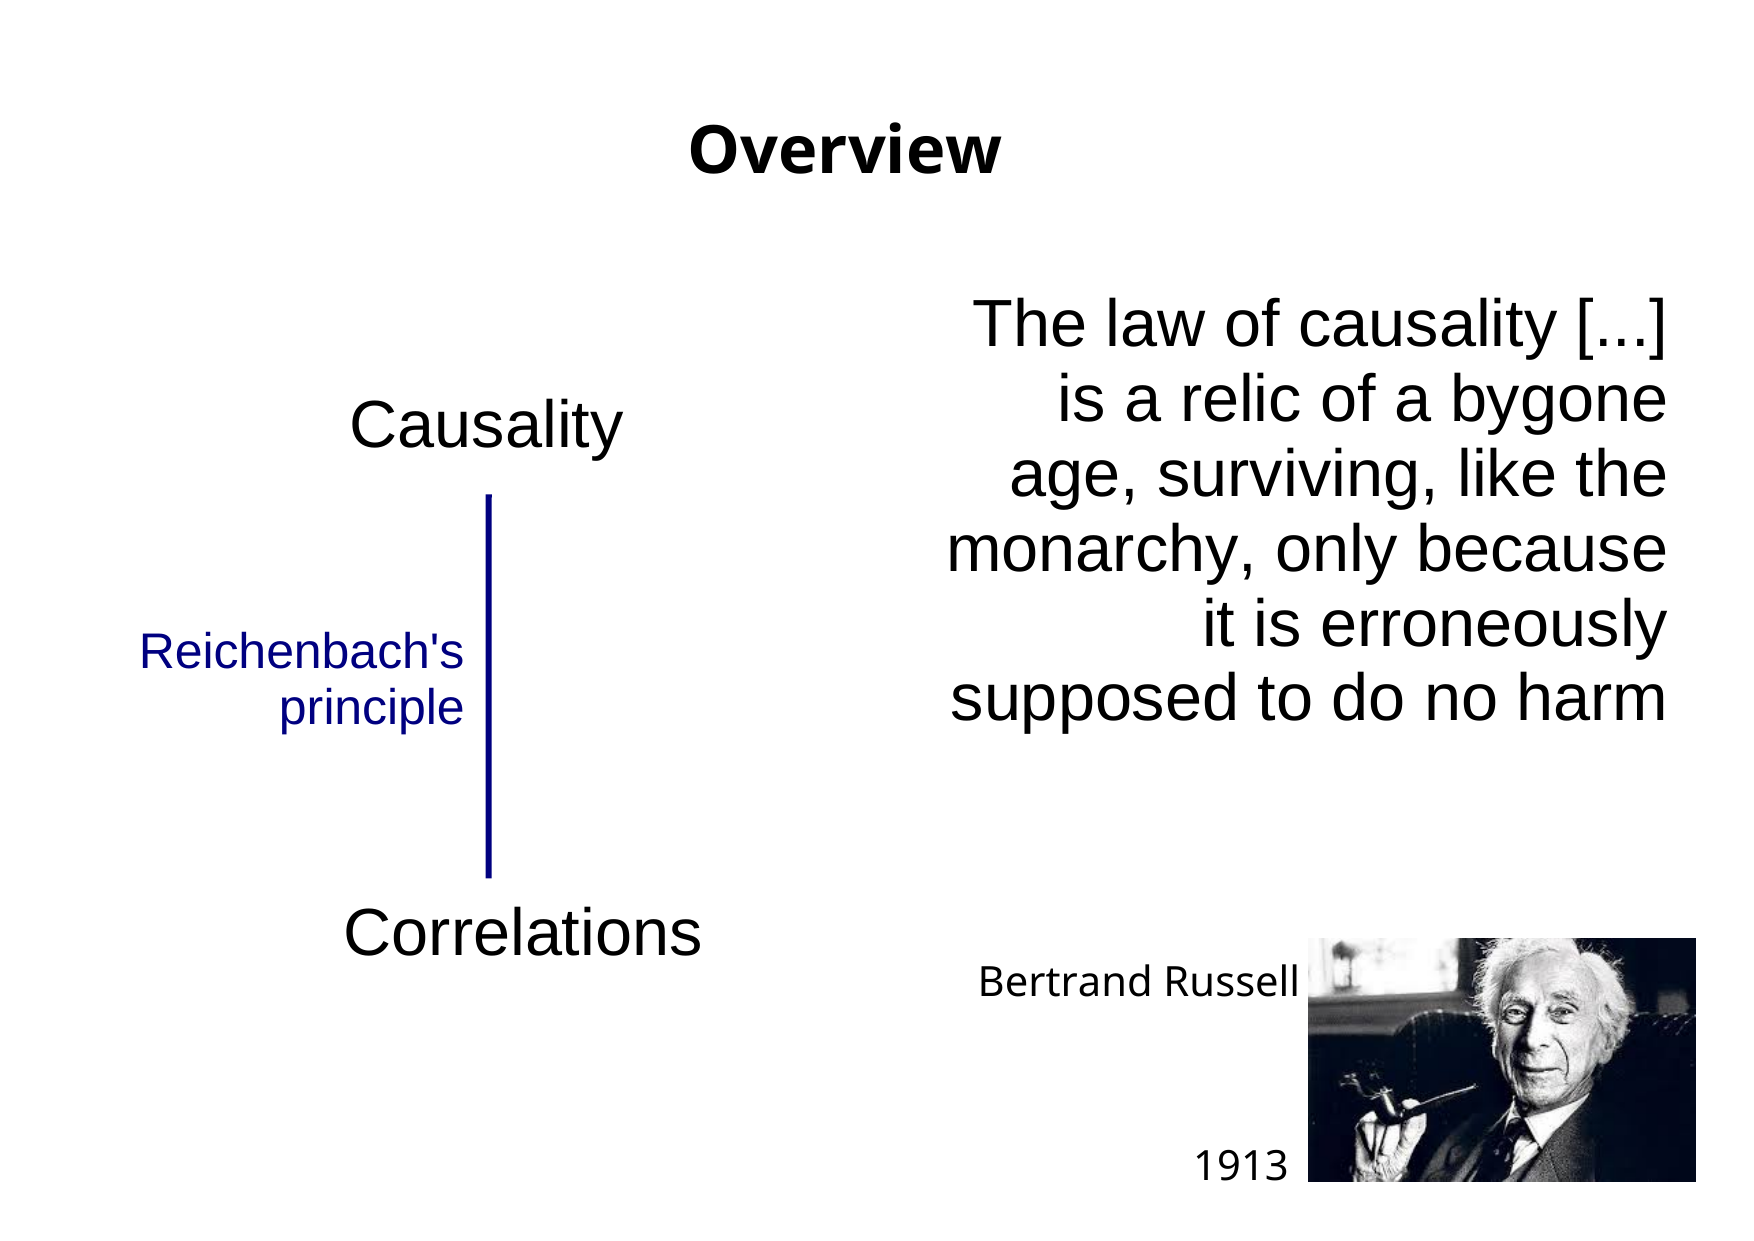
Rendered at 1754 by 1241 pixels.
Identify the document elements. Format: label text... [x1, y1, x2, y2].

text_box Reichenbach's principle [72, 616, 480, 836]
text_box Bertrand Russell [962, 944, 1357, 1020]
text_box Overview [672, 95, 1286, 185]
text_box Correlations [329, 888, 864, 1071]
text_box The law of causality [...] is a relic of a bygone age, surviving, like the monarchy, only because it is erroneously supposed to do no harm [903, 279, 1684, 866]
text_box Causality [334, 380, 707, 563]
picture [1308, 938, 1696, 1182]
text_box 1913 [1178, 1128, 1572, 1196]
